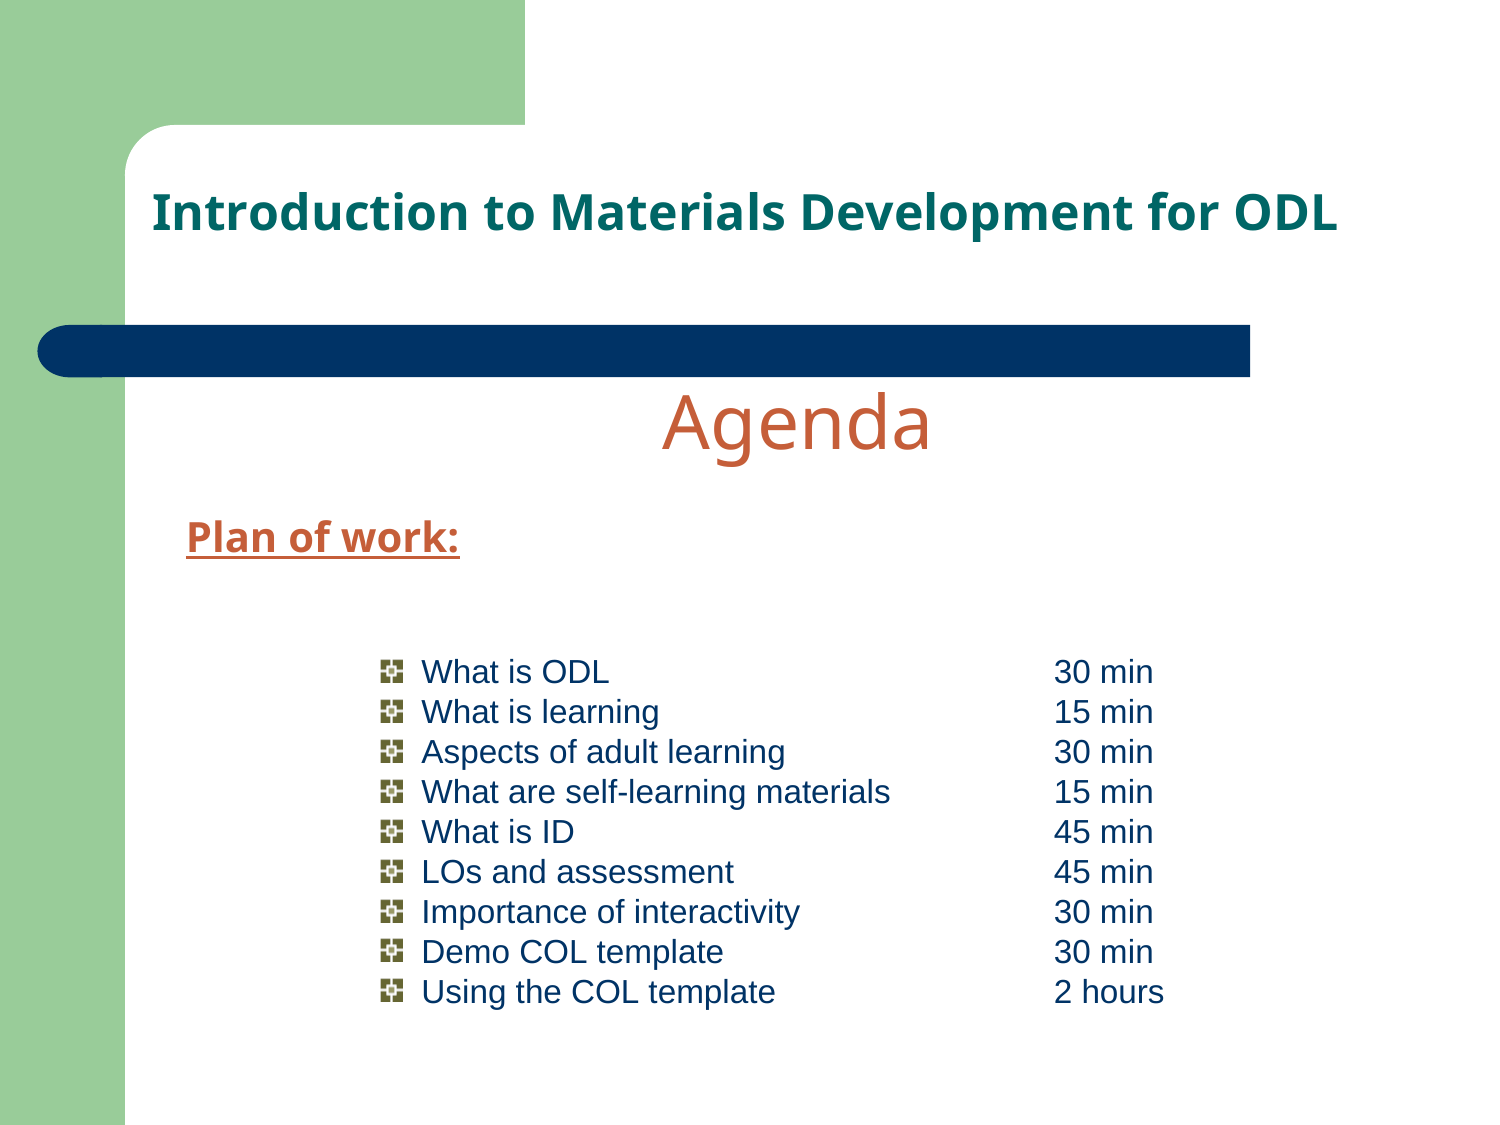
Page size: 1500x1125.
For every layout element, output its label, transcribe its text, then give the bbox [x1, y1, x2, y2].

picture [379, 778, 403, 803]
text_box Plan of work: [171, 503, 747, 569]
picture [379, 858, 403, 883]
title Introduction to Materials Development for ODL [137, 149, 1450, 250]
text_box Agenda [648, 349, 973, 476]
picture [379, 658, 403, 683]
picture [379, 818, 403, 843]
picture [379, 937, 403, 962]
picture [379, 738, 403, 763]
picture [379, 977, 403, 1002]
picture [379, 698, 403, 723]
picture [379, 898, 403, 923]
text_box What is ODL 30 min What is learning 15 min Aspects of adult learning 30 min What are self-learning materials 15 min What is ID 45 min LOs and assessment 45 min Importance of interactivity 30 min Demo COL template 30 min Using the COL template 2 hours [289, 597, 1329, 883]
